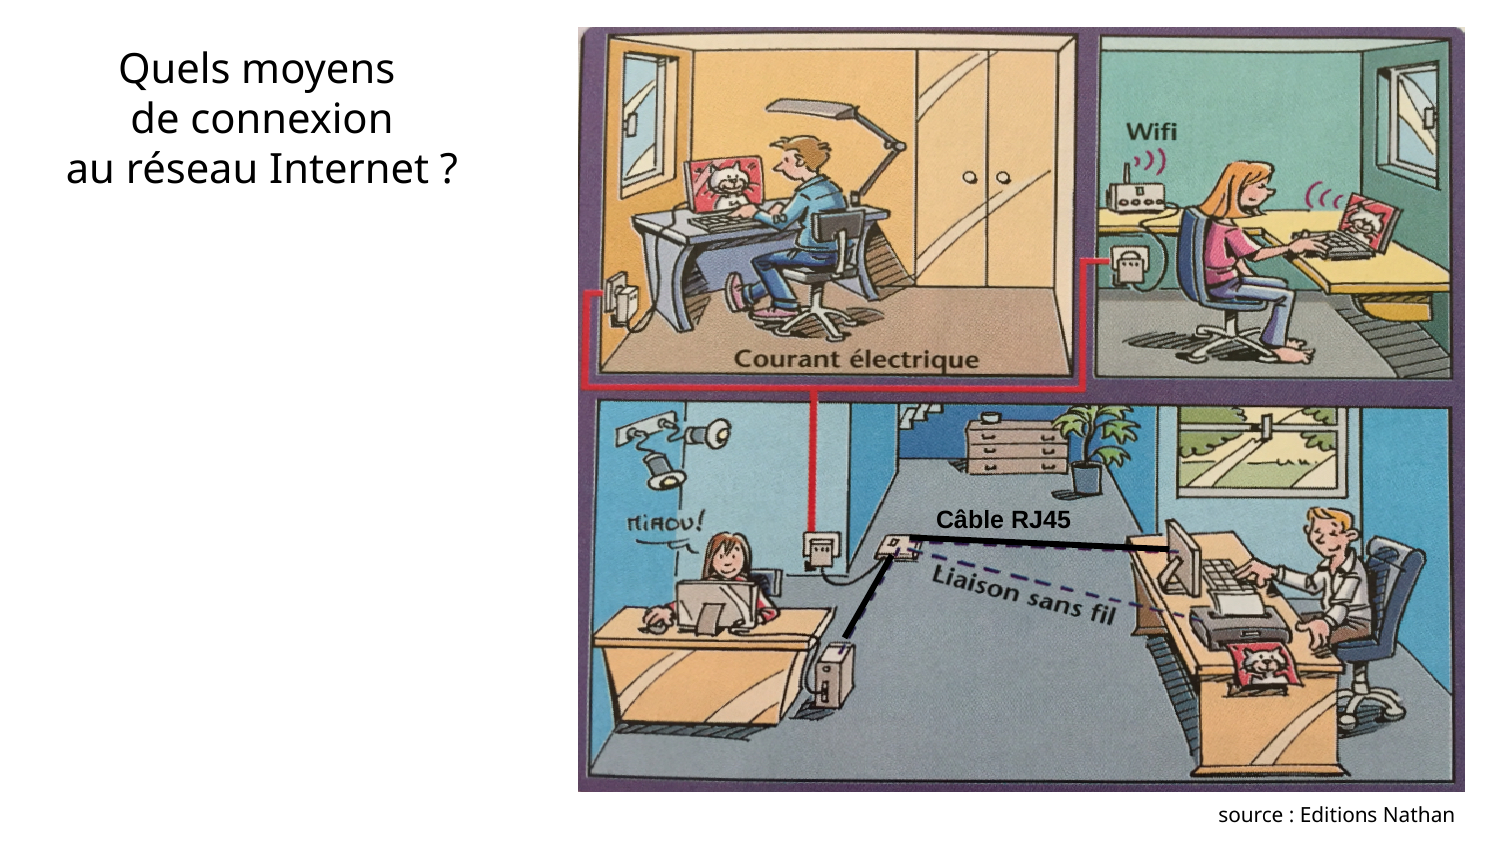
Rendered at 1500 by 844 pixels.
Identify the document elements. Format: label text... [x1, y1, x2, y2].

picture [578, 27, 1465, 792]
text_box Quels moyens de connexion au réseau Internet ? [51, 34, 473, 550]
text_box Câble RJ45 [921, 496, 1122, 540]
text_box source : Editions Nathan [1203, 786, 1496, 844]
